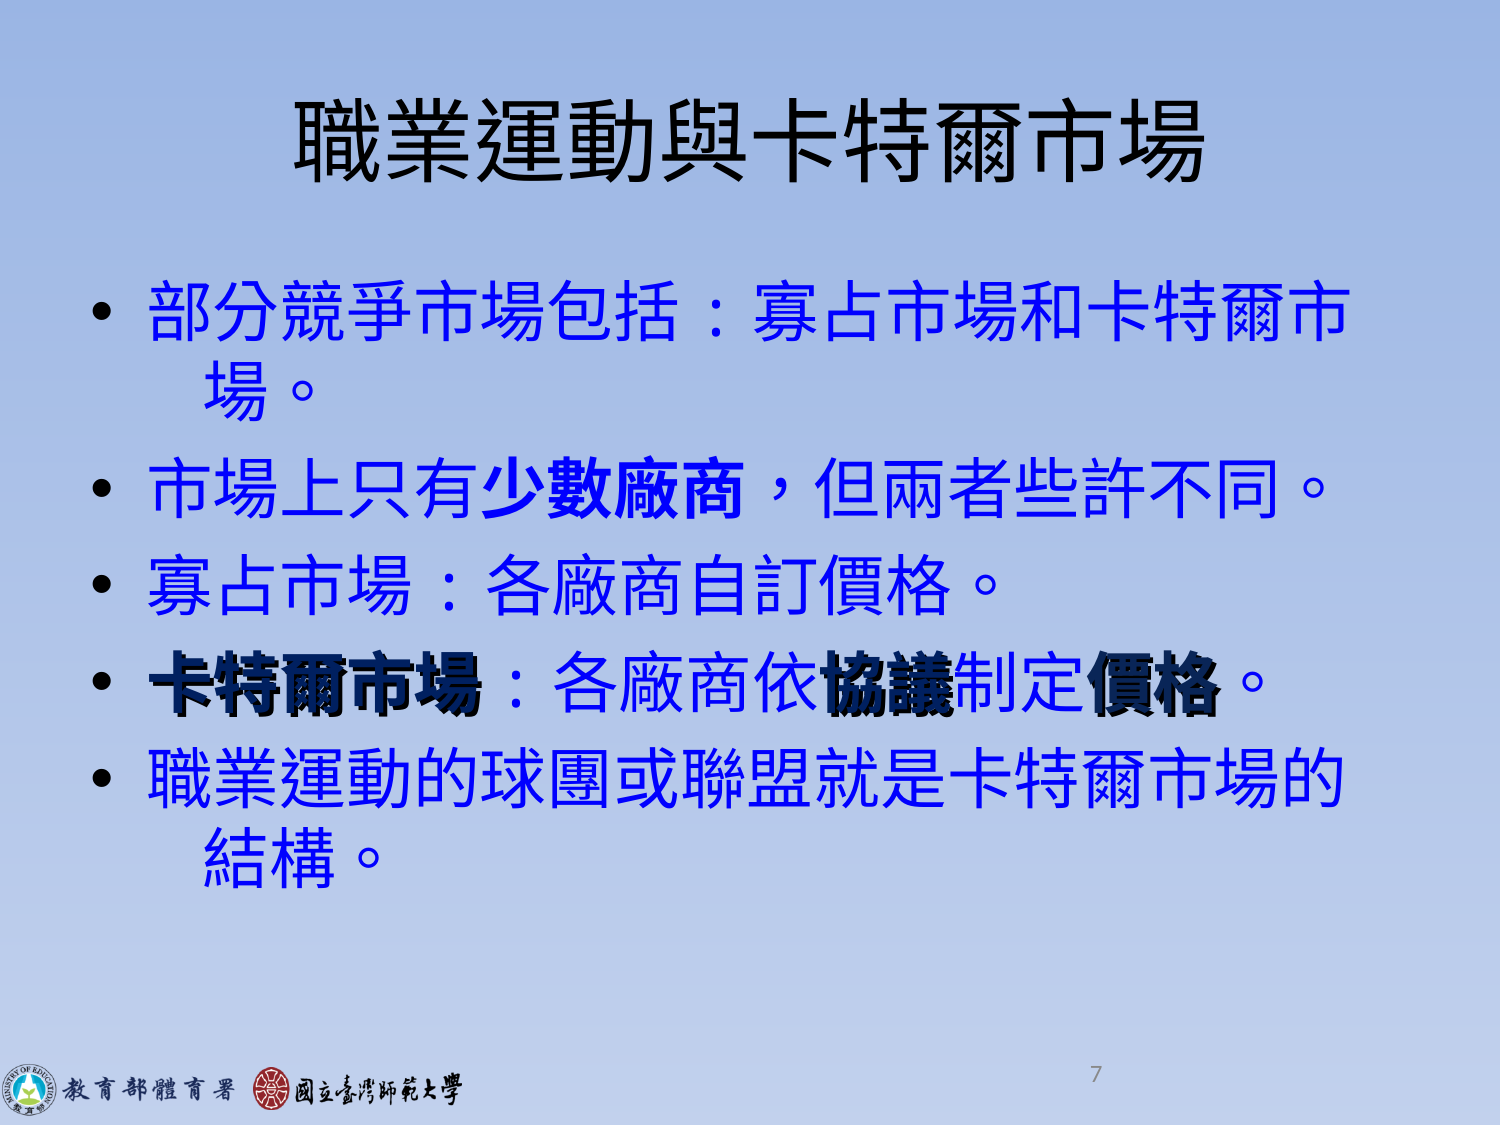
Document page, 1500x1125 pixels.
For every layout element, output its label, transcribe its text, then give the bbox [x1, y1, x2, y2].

title 職業運動與卡特爾市場 [75, 45, 1426, 233]
text_box [1074, 1042, 1426, 1103]
list 部分競爭市場包括:寡占市場和卡特爾市場。 市場上只有少數廠商，但兩者些許不同。 寡占市場:各廠商自訂價格。 卡特爾市場:各廠商依協議制定價格。 職業運動的球團或聯盟就是卡特爾市場的結構。 [75, 262, 1426, 1005]
